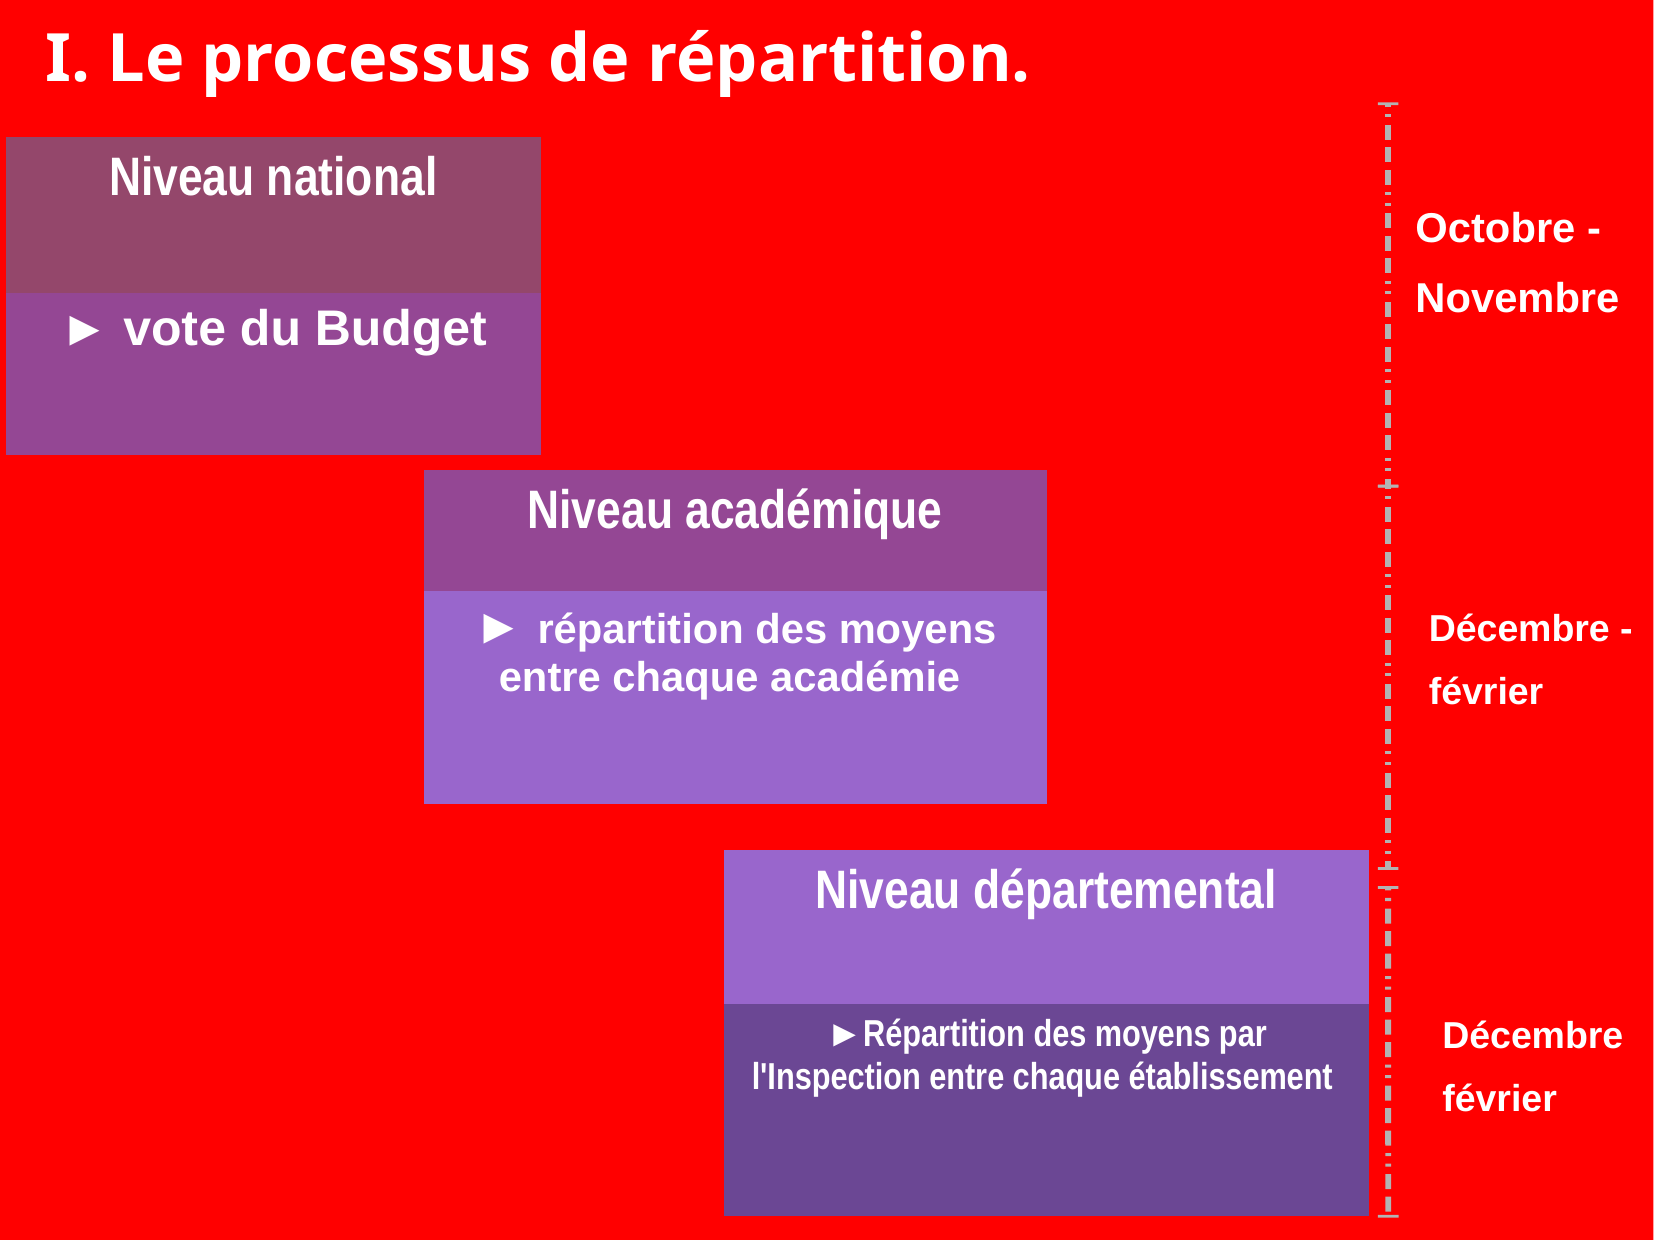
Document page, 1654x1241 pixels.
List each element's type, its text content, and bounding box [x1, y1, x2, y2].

table_cell ► répartition des moyens entre chaque académie [424, 591, 1047, 804]
text_box Décembre février [1427, 985, 1654, 1106]
text_box Décembre - février [1414, 579, 1654, 699]
table_header Niveau académique [424, 470, 1047, 591]
table_cell ►Répartition des moyens par l'Inspection entre chaque établissement [724, 1004, 1369, 1216]
text_box I. Le processus de répartition. [11, 2, 1192, 96]
table_cell ► vote du Budget [6, 293, 541, 455]
text_box Octobre - Novembre [1400, 174, 1654, 306]
table_header Niveau national [6, 137, 541, 293]
table_header Niveau départemental [724, 850, 1369, 1004]
